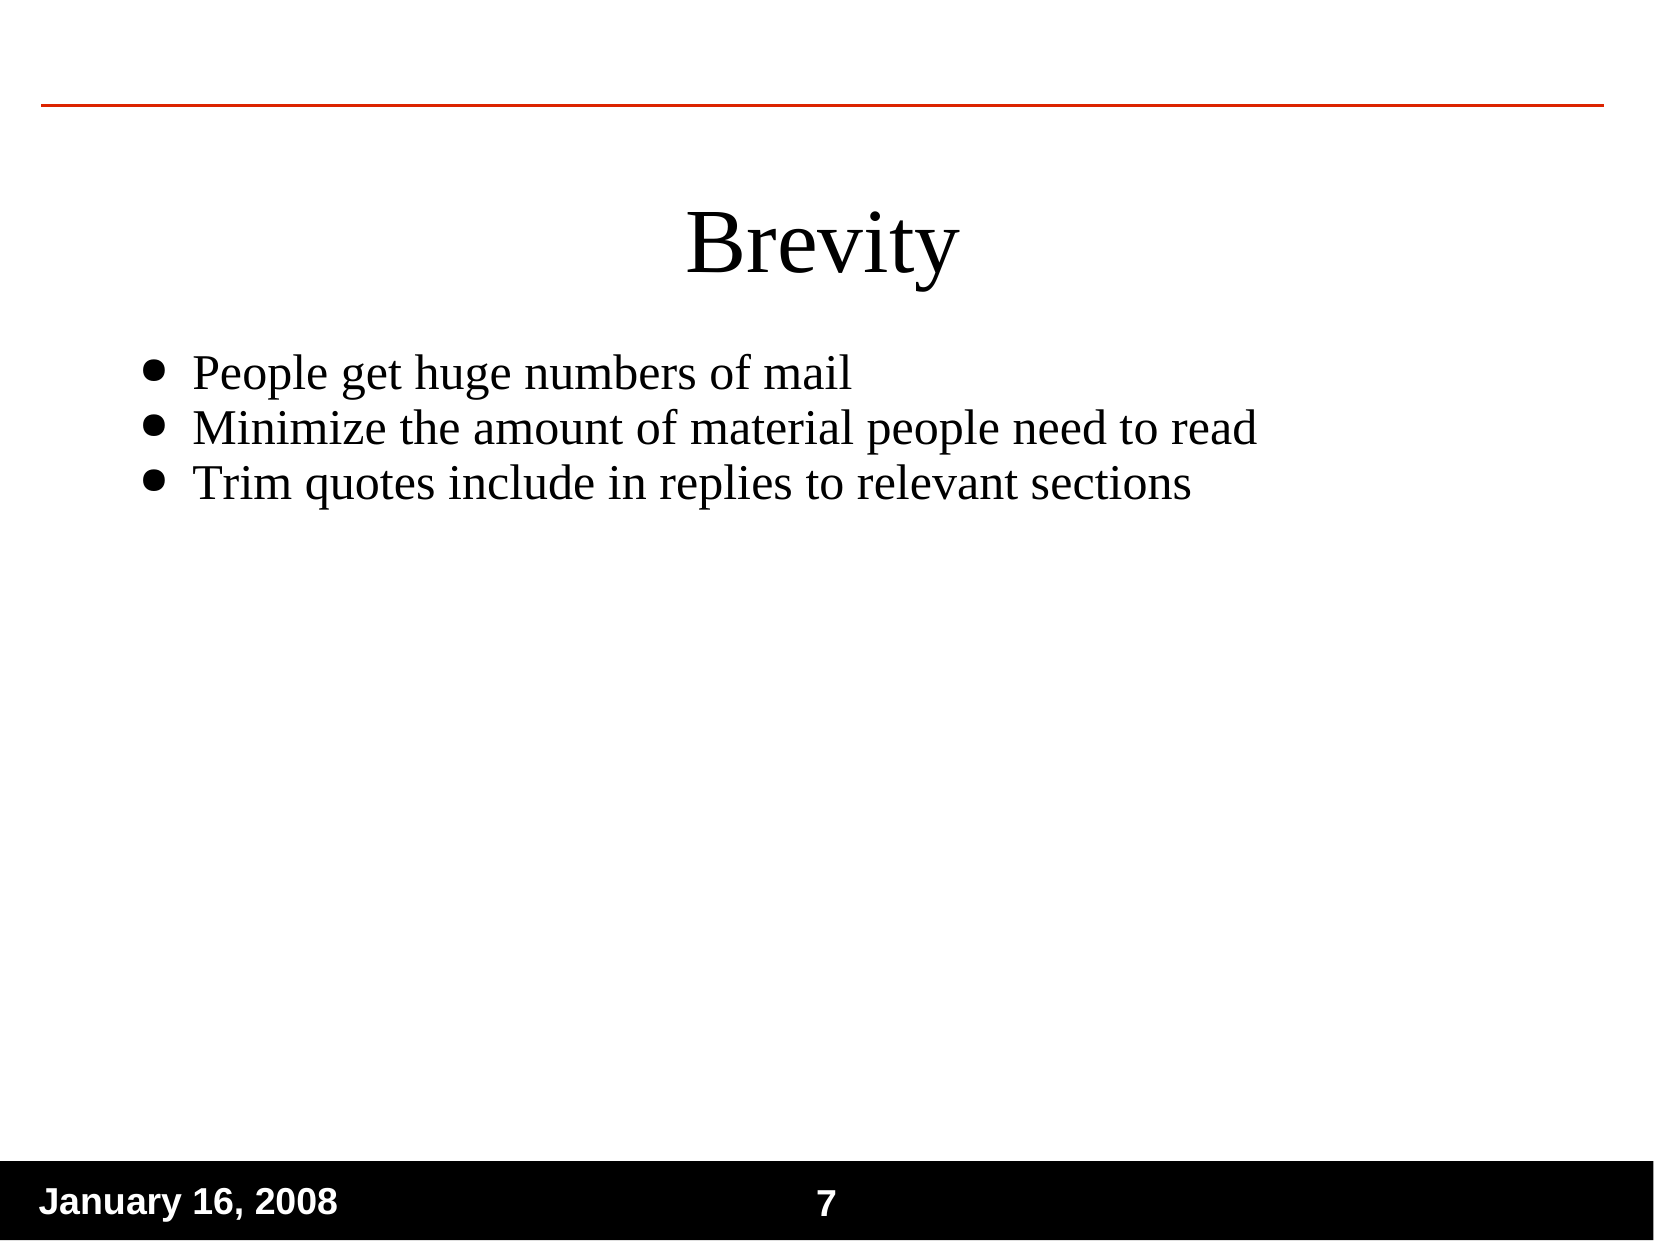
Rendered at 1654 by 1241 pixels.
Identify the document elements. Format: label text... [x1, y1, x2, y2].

list People get huge numbers of mail Minimize the amount of material people need to read Trim quotes include in replies to relevant sections [121, 344, 1534, 1127]
title Brevity [117, 137, 1530, 346]
